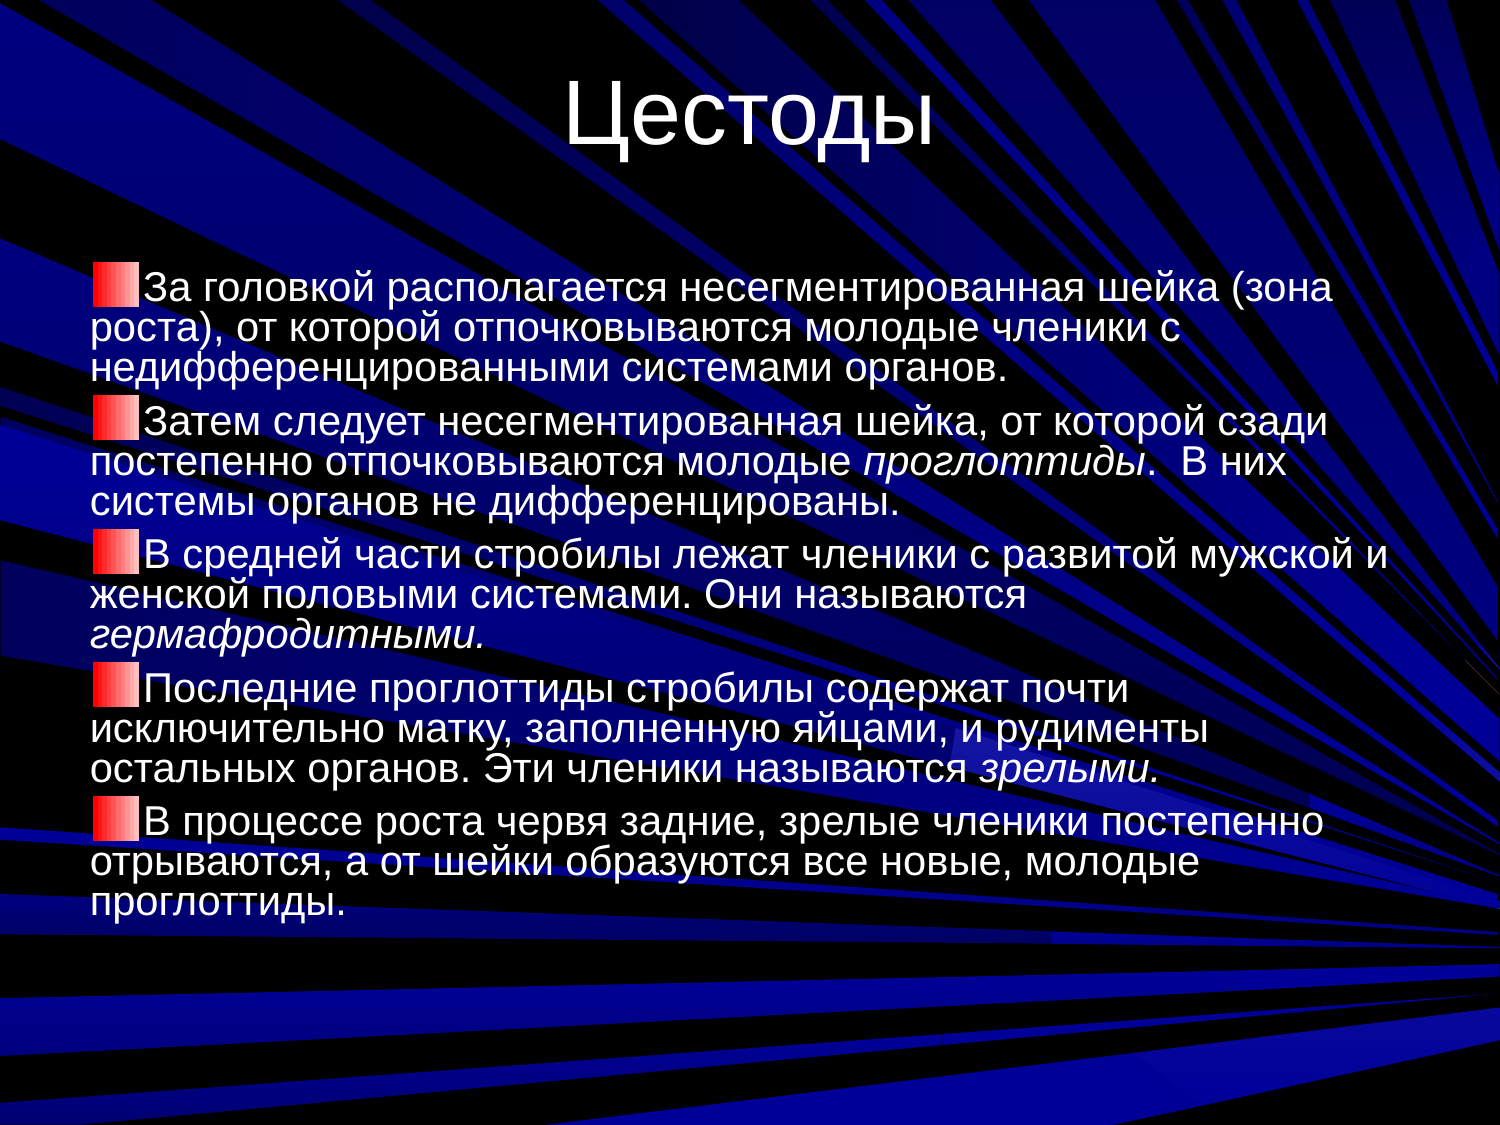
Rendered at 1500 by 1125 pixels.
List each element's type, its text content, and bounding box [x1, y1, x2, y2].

list За головкой располагается несегментированная шейка (зона роста), от которой отпочковываются молодые членики с недифференцированными системами органов. Затем следует несегментированная шейка, от которой сзади постепенно отпочковываются молодые проглоттиды. В них системы органов не дифференцированы. В средней части стробилы лежат членики с развитой мужской и женской половыми системами. Они называются гермафродитными. Последние проглоттиды стробилы содержат почти исключительно матку, заполненную яйцами, и рудименты остальных органов. Эти членики называются зрелыми. В процессе роста червя задние, зрелые членики постепенно отрываются, а от шейки образуются все новые, молодые проглоттиды. [75, 262, 1425, 1006]
title Цестоды [75, 45, 1425, 234]
